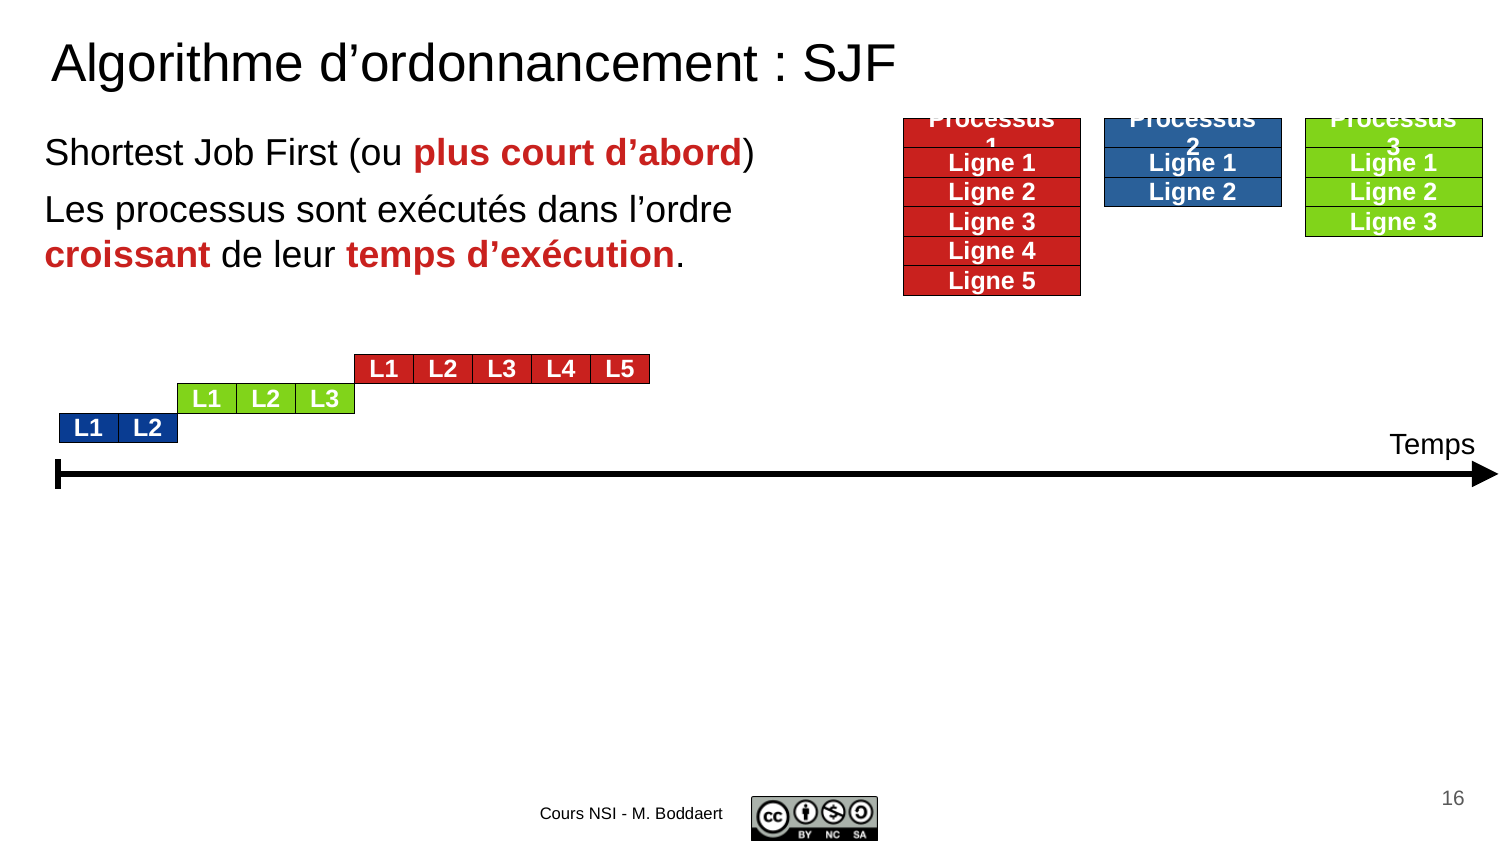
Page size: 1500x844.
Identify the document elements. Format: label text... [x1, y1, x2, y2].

text_box Processus 2 [1104, 118, 1282, 148]
text_box Ligne 1 [903, 147, 1081, 178]
text_box L4 [531, 354, 590, 384]
text_box L5 [590, 354, 650, 384]
text_box Ligne 2 [903, 178, 1081, 206]
picture [751, 796, 878, 841]
text_box Processus 3 [1305, 118, 1483, 148]
text_box L2 [118, 413, 178, 443]
text_box Ligne 1 [1104, 148, 1282, 177]
text_box Ligne 1 [1305, 148, 1483, 177]
text_box L1 [59, 413, 118, 443]
text_box L1 [354, 354, 413, 384]
text_box Ligne 3 [903, 206, 1081, 236]
text_box Shortest Job First (ou plus court d’abord) Les processus sont exécutés dans l’ordre croissant de leur temps d’exécution. [29, 120, 886, 355]
text_box Ligne 2 [1305, 177, 1483, 206]
text_box L2 [236, 383, 295, 414]
title Algorithme d’ordonnancement : SJF [51, 13, 1449, 108]
text_box Ligne 2 [1104, 177, 1282, 207]
text_box Ligne 5 [903, 265, 1081, 296]
text_box Processus 1 [903, 118, 1081, 147]
text_box Ligne 3 [1305, 206, 1483, 237]
text_box L1 [177, 383, 236, 414]
text_box L2 [413, 354, 472, 384]
text_box Temps [1374, 420, 1486, 470]
text_box L3 [472, 354, 531, 384]
slide_number <numéro> [1389, 764, 1480, 830]
text_box Ligne 4 [903, 236, 1081, 265]
text_box L3 [295, 383, 355, 414]
